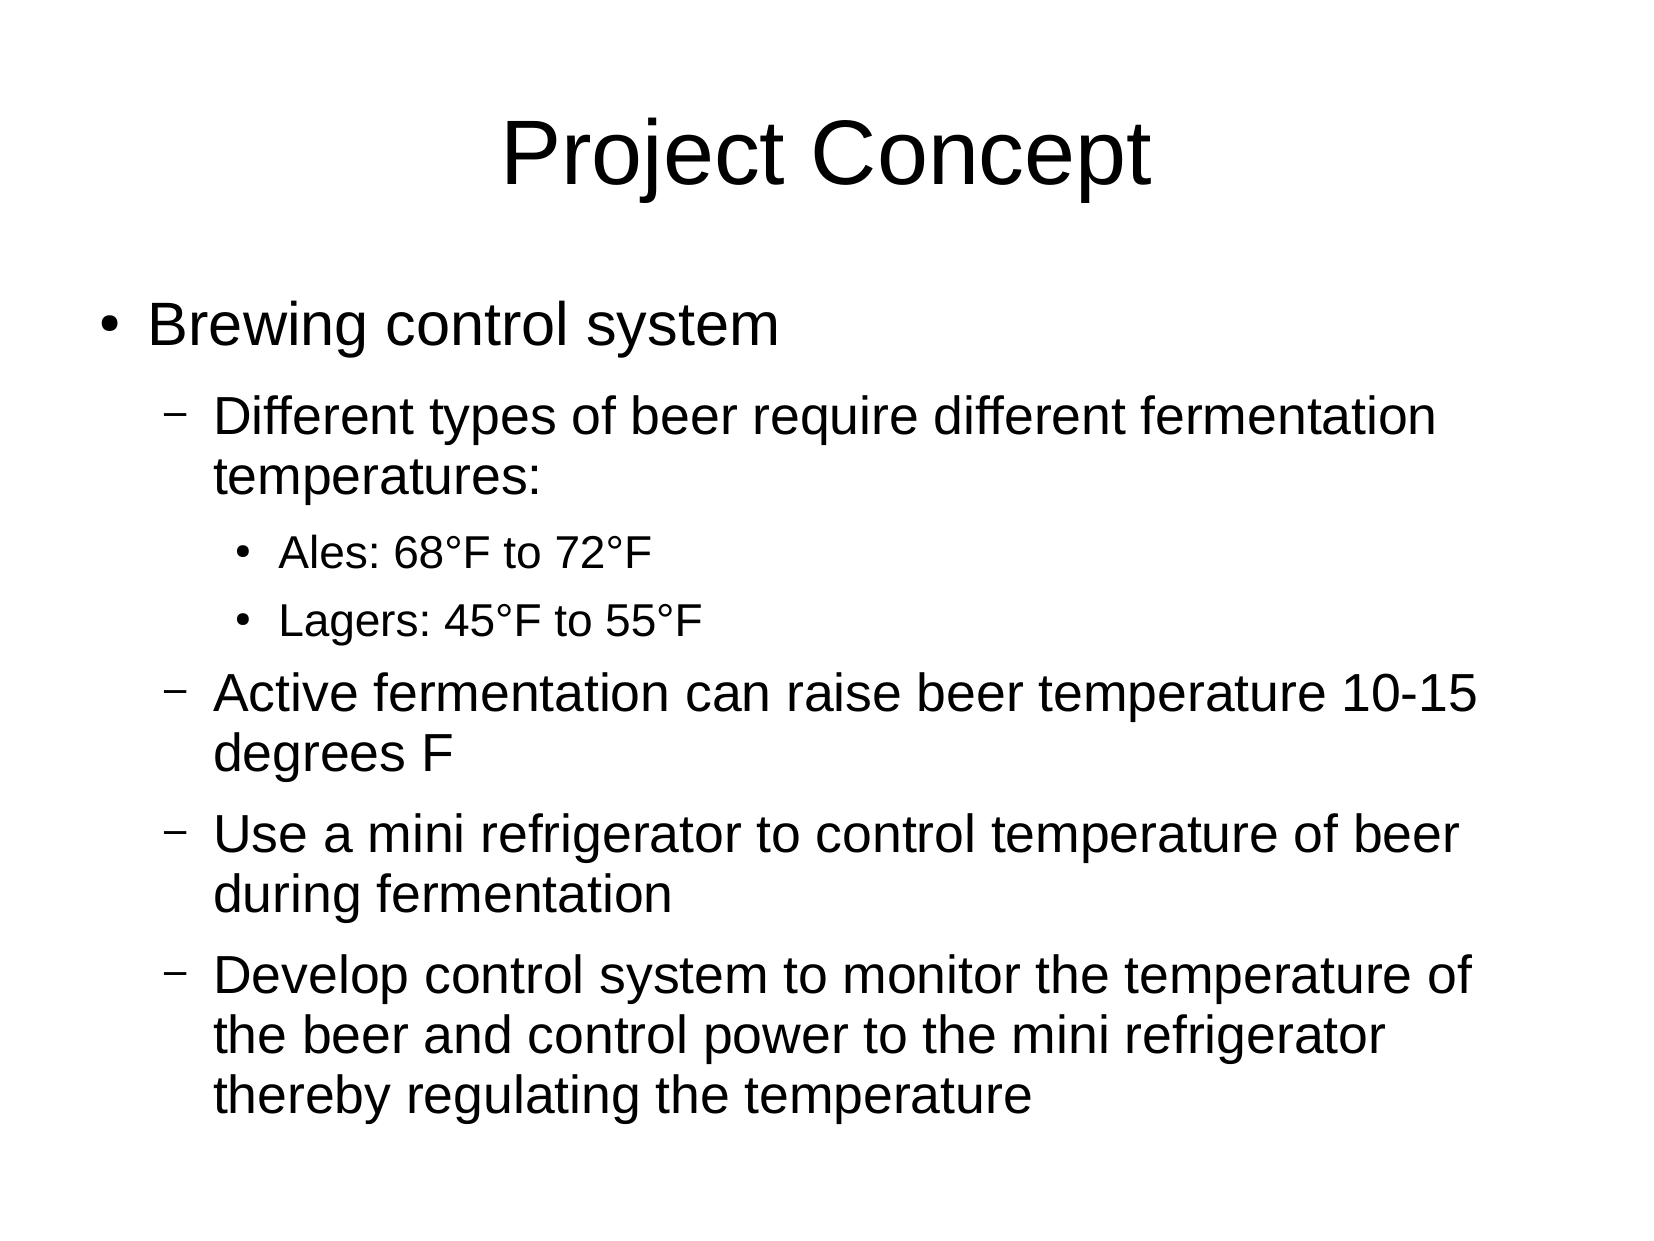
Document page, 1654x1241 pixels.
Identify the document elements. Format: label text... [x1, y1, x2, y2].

title Project Concept [82, 49, 1571, 257]
list Brewing control system Different types of beer require different fermentation temperatures: Ales: 68°F to 72°F Lagers: 45°F to 55°F Active fermentation can raise beer temperature 10-15 degrees F Use a mini refrigerator to control temperature of beer during fermentation Develop control system to monitor the temperature of the beer and control power to the mini refrigerator thereby regulating the temperature [82, 290, 1538, 1126]
